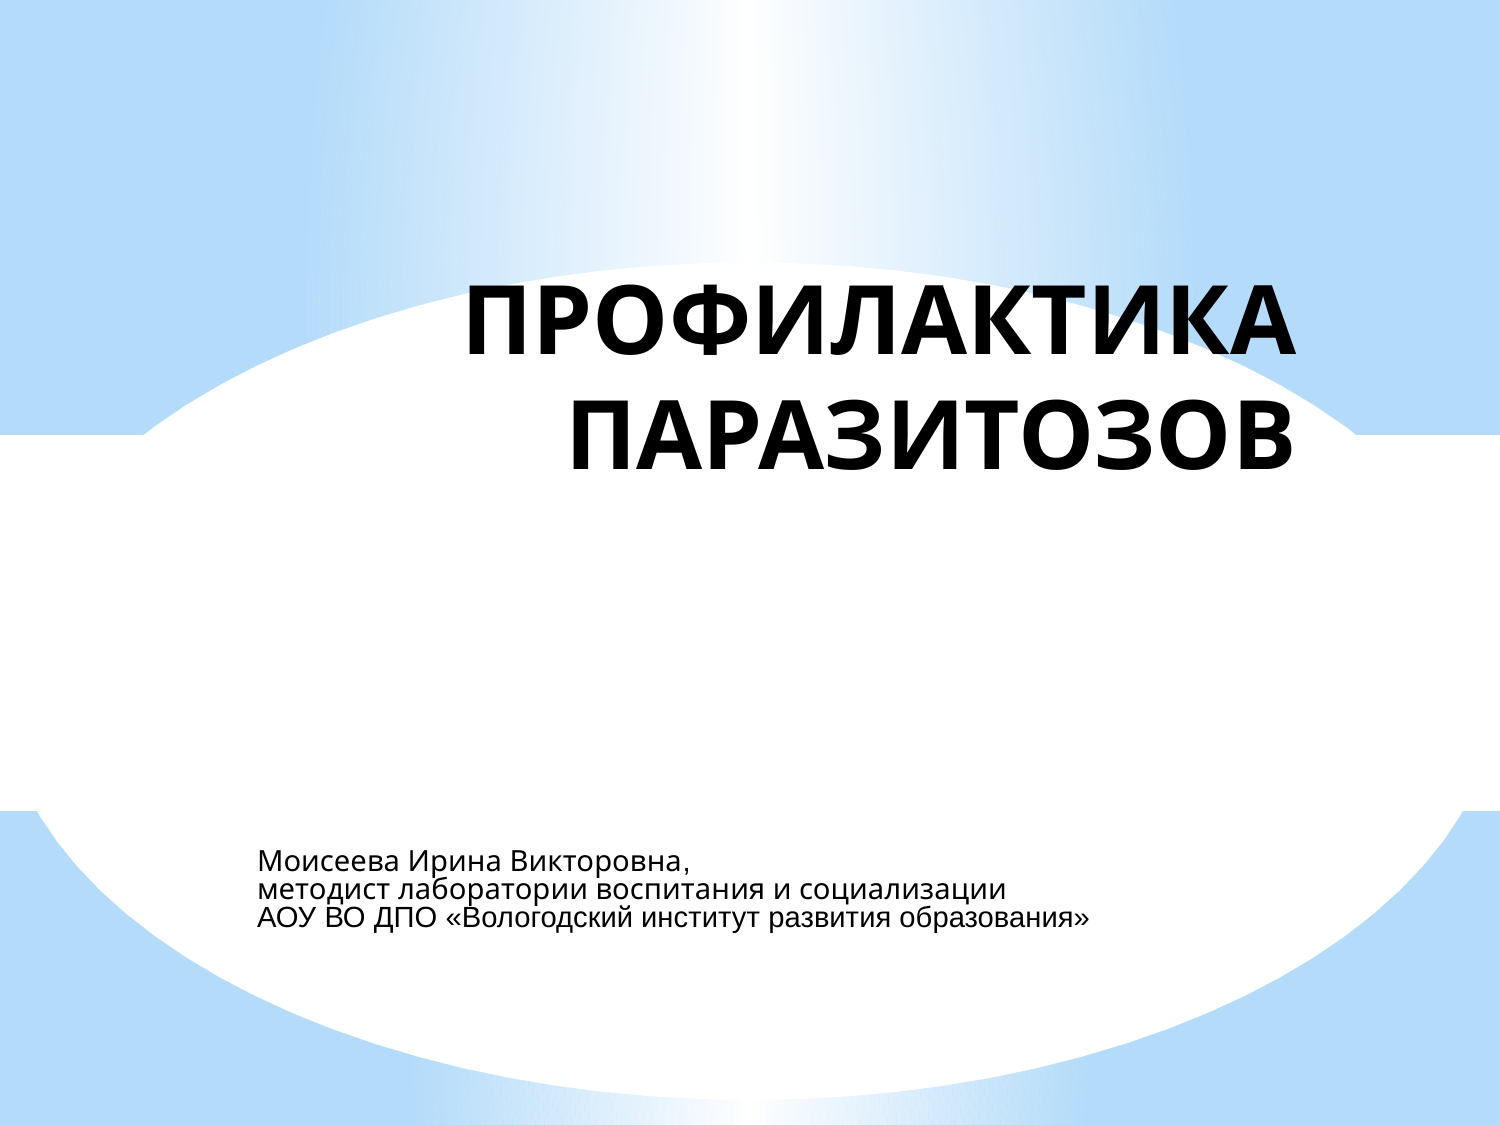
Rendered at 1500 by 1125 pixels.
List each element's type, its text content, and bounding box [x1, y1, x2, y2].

text_box Моисеева Ирина Викторовна, методист лаборатории воспитания и социализации АОУ ВО ДПО «Вологодский институт развития образования» [242, 834, 1167, 979]
title ПРОФИЛАКТИКА ПАРАЗИТОЗОВ [112, 243, 1312, 811]
